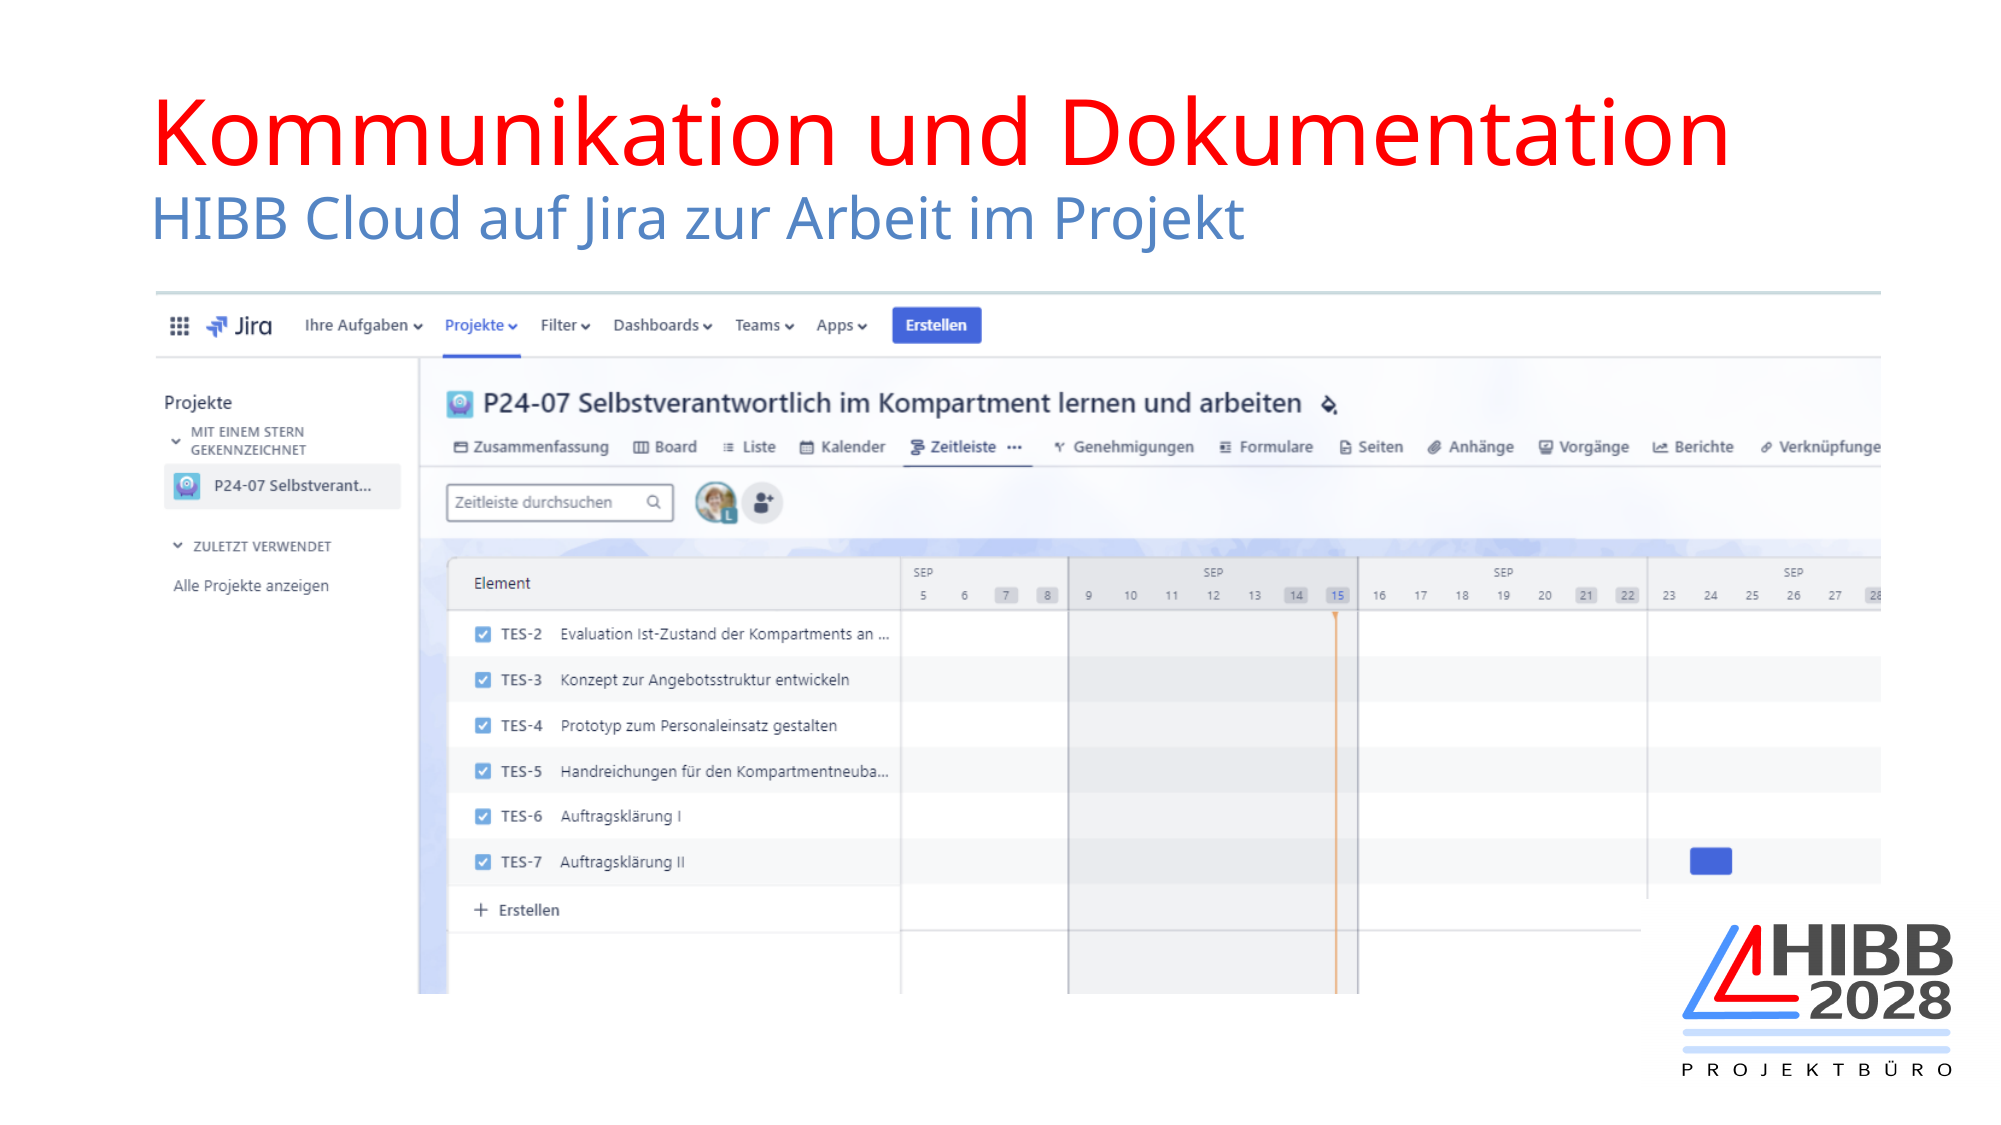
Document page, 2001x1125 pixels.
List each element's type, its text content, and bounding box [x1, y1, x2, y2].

text_box HIBB Cloud auf Jira zur Arbeit im Projekt [135, 174, 1501, 260]
picture [155, 291, 2000, 1088]
text_box Kommunikation und Dokumentation [135, 58, 1861, 214]
